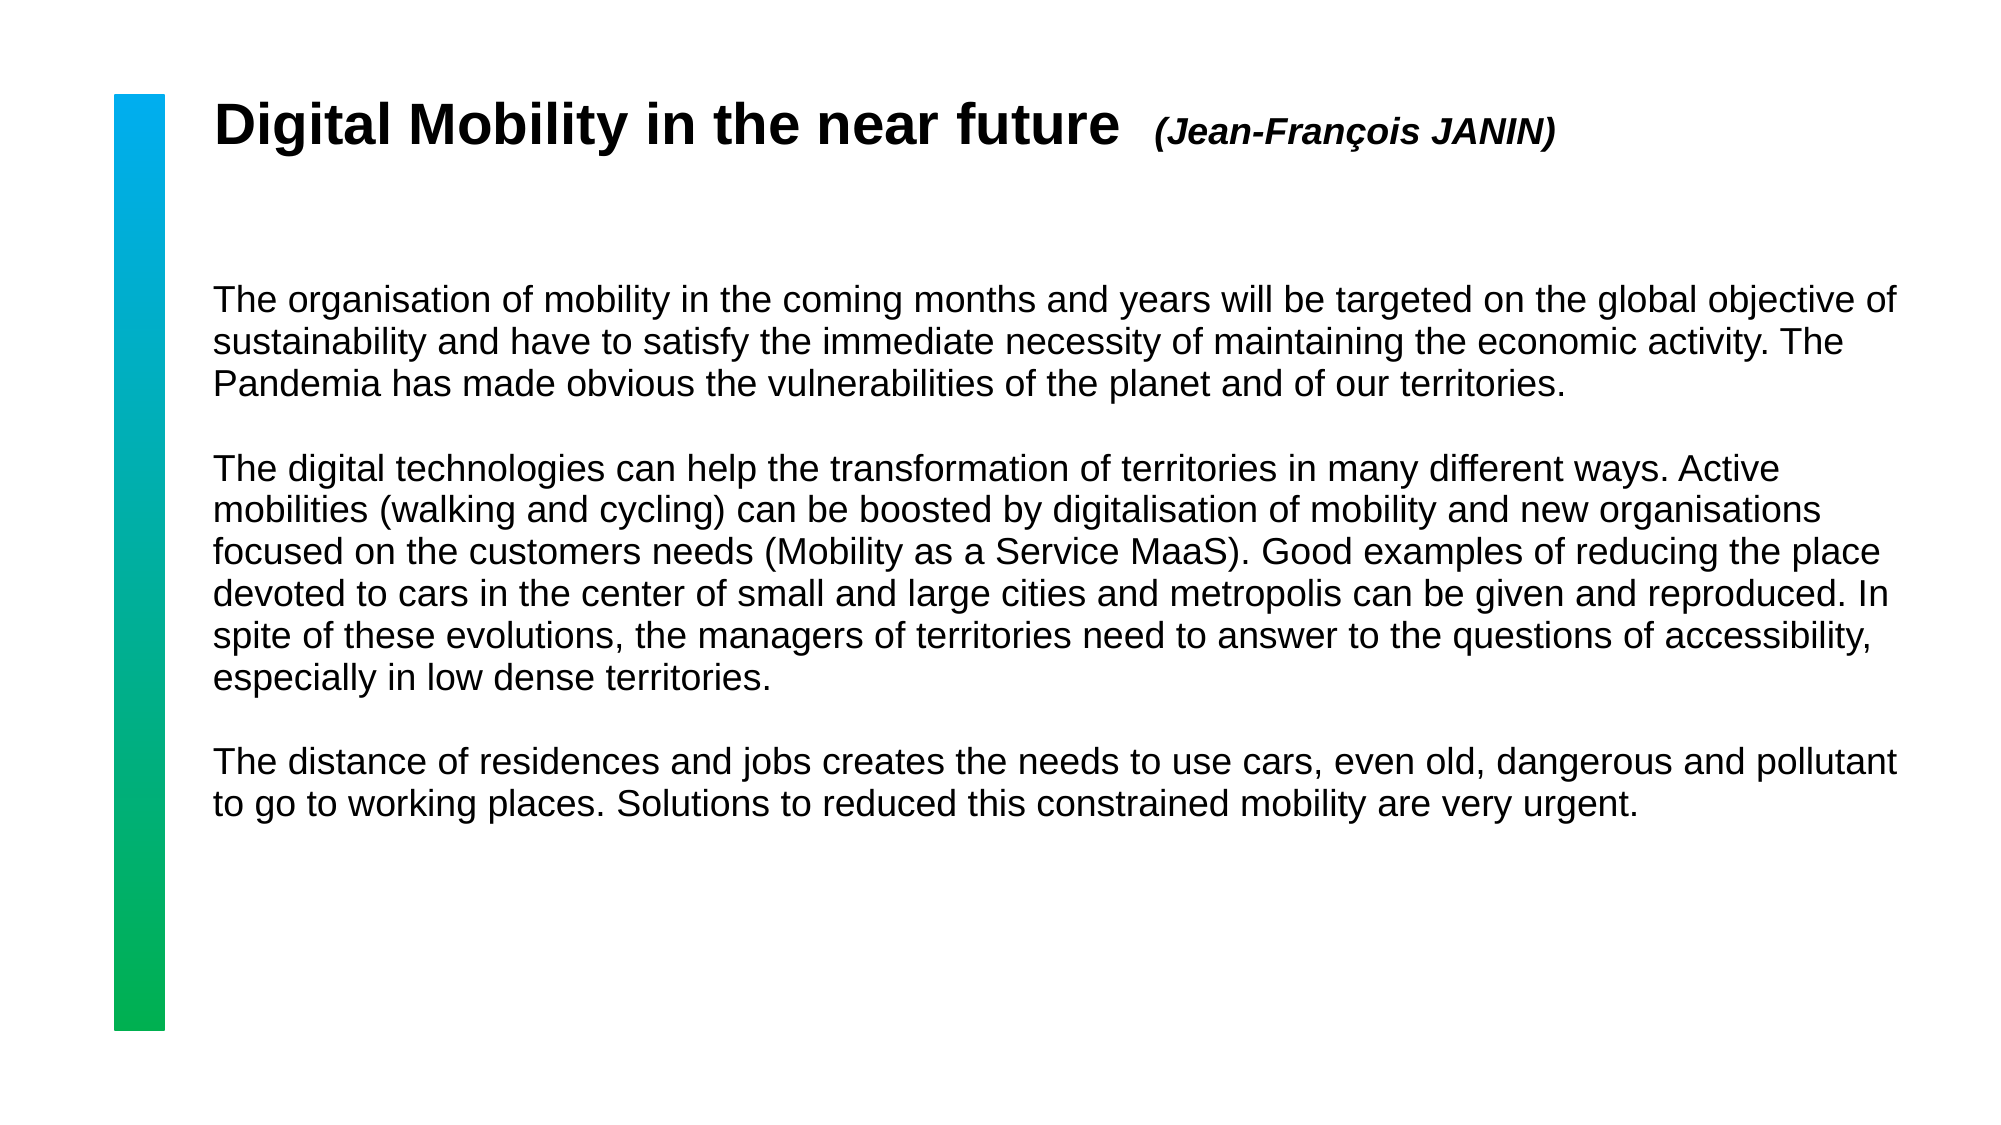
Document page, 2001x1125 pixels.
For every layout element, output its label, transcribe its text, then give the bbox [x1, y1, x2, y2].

text_box The organisation of mobility in the coming months and years will be targeted on the global objective of sustainability and have to satisfy the immediate necessity of maintaining the economic activity. The Pandemia has made obvious the vulnerabilities of the planet and of our territories. The digital technologies can help the transformation of territories in many different ways. Active mobilities (walking and cycling) can be boosted by digitalisation of mobility and new organisations focused on the customers needs (Mobility as a Service MaaS). Good examples of reducing the place devoted to cars in the center of small and large cities and metropolis can be given and reproduced. In spite of these evolutions, the managers of territories need to answer to the questions of accessibility, especially in low dense territories. The distance of residences and jobs creates the needs to use cars, even old, dangerous and pollutant to go to working places. Solutions to reduced this constrained mobility are very urgent. [198, 271, 1938, 875]
text_box [114, 765, 165, 1031]
text_box [114, 94, 165, 593]
text_box Digital Mobility in the near future (Jean-François JANIN) [199, 84, 1834, 165]
